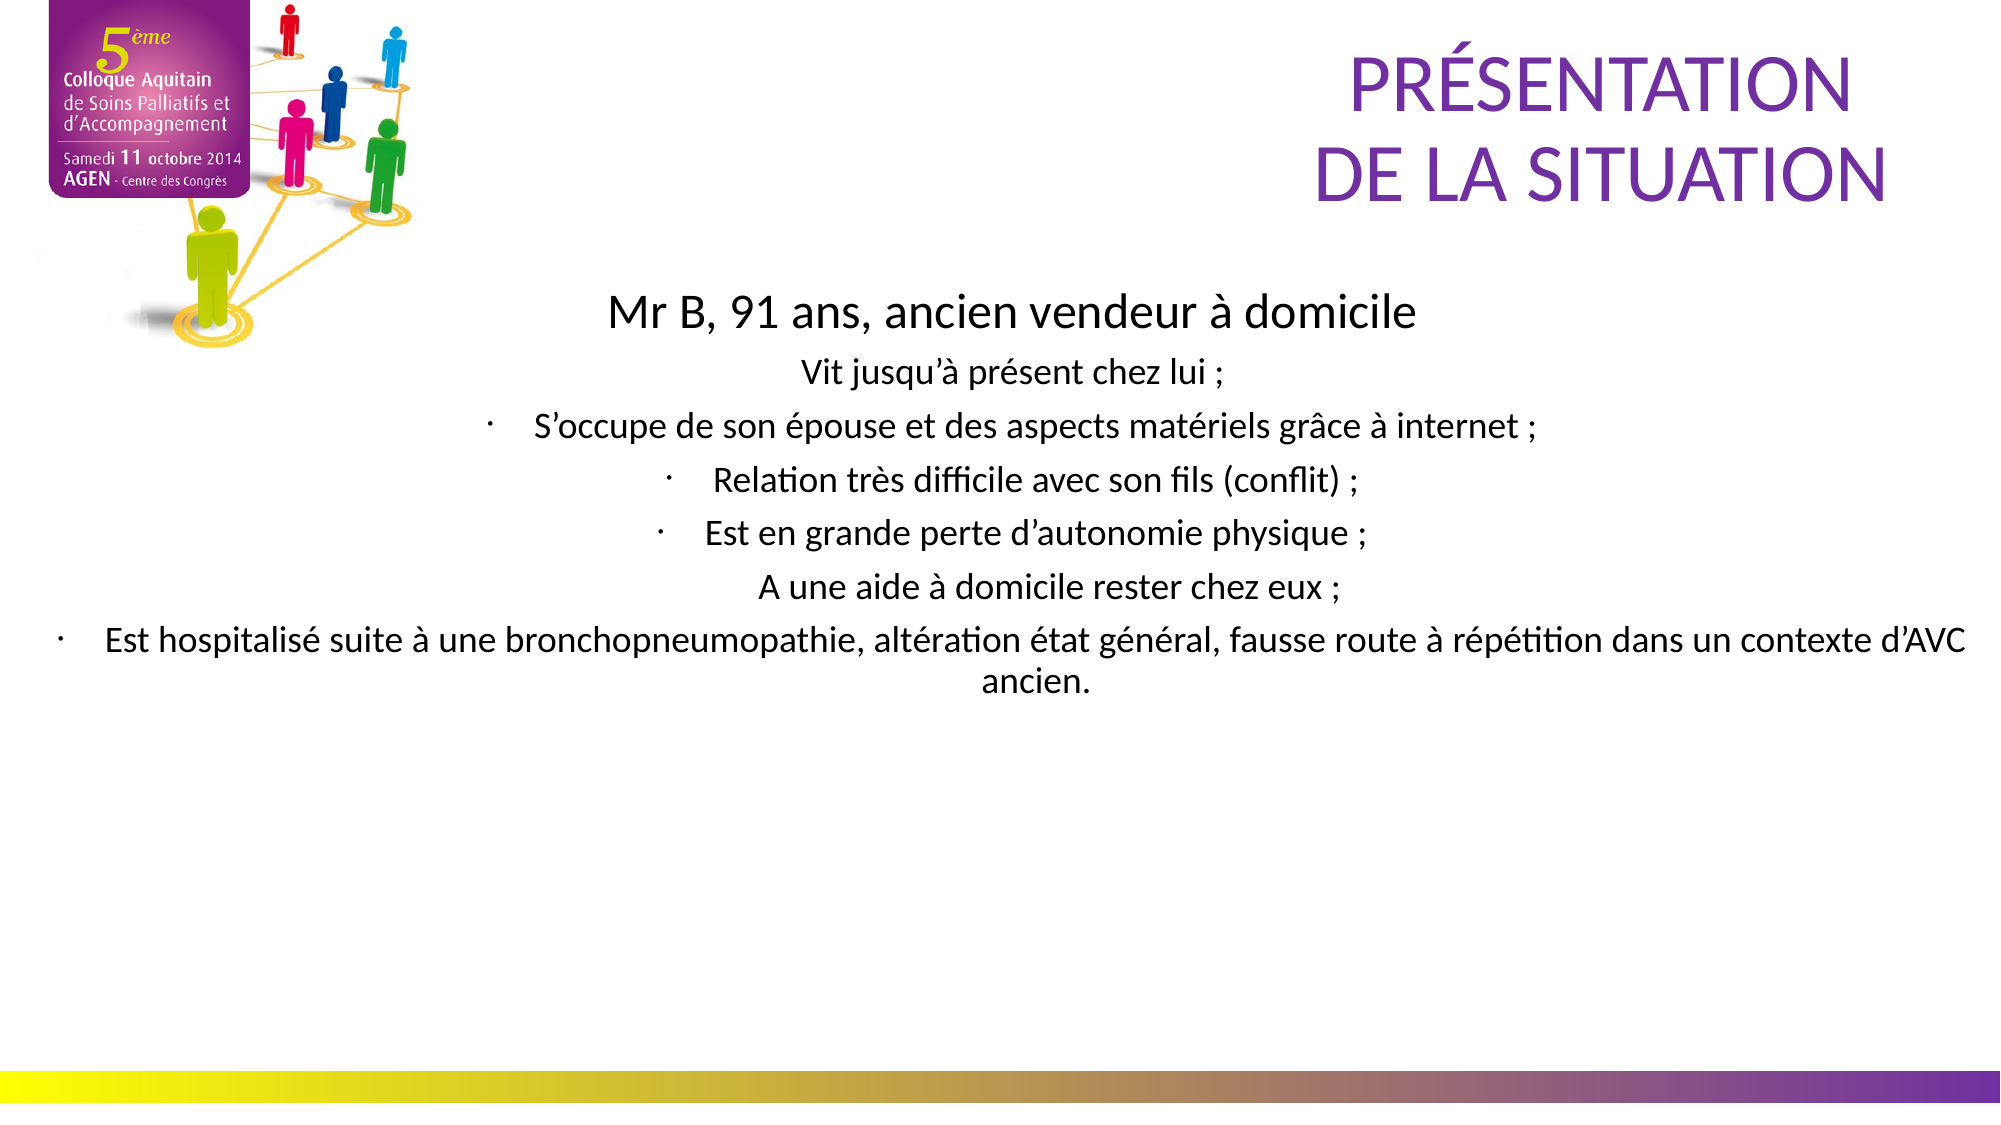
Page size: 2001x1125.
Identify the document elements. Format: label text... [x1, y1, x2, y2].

text_box PRÉSENTATION DE LA SITUATION [1296, 31, 1908, 219]
picture [0, 0, 440, 359]
